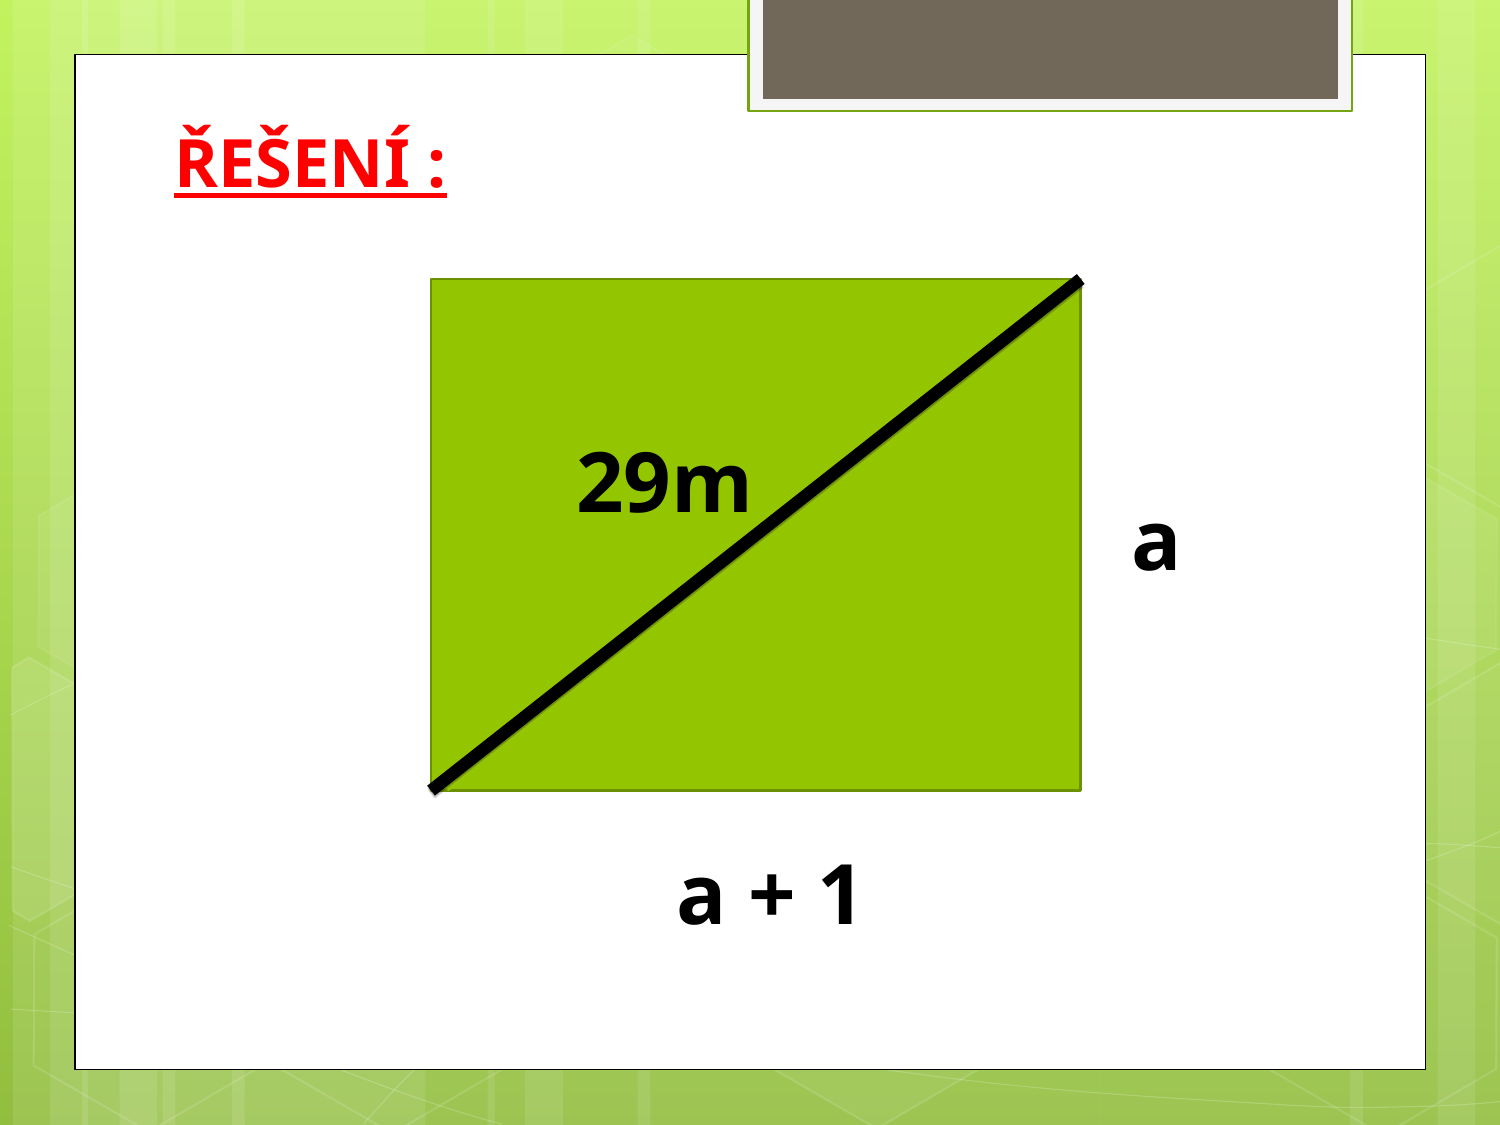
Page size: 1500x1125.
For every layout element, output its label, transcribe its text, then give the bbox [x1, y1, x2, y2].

text_box [442, 288, 1081, 791]
text_box a [1116, 479, 1211, 596]
text_box 29m [561, 421, 777, 538]
text_box [431, 279, 1069, 781]
text_box a + 1 [661, 834, 892, 951]
text_box ŘEŠENÍ : [159, 113, 526, 211]
